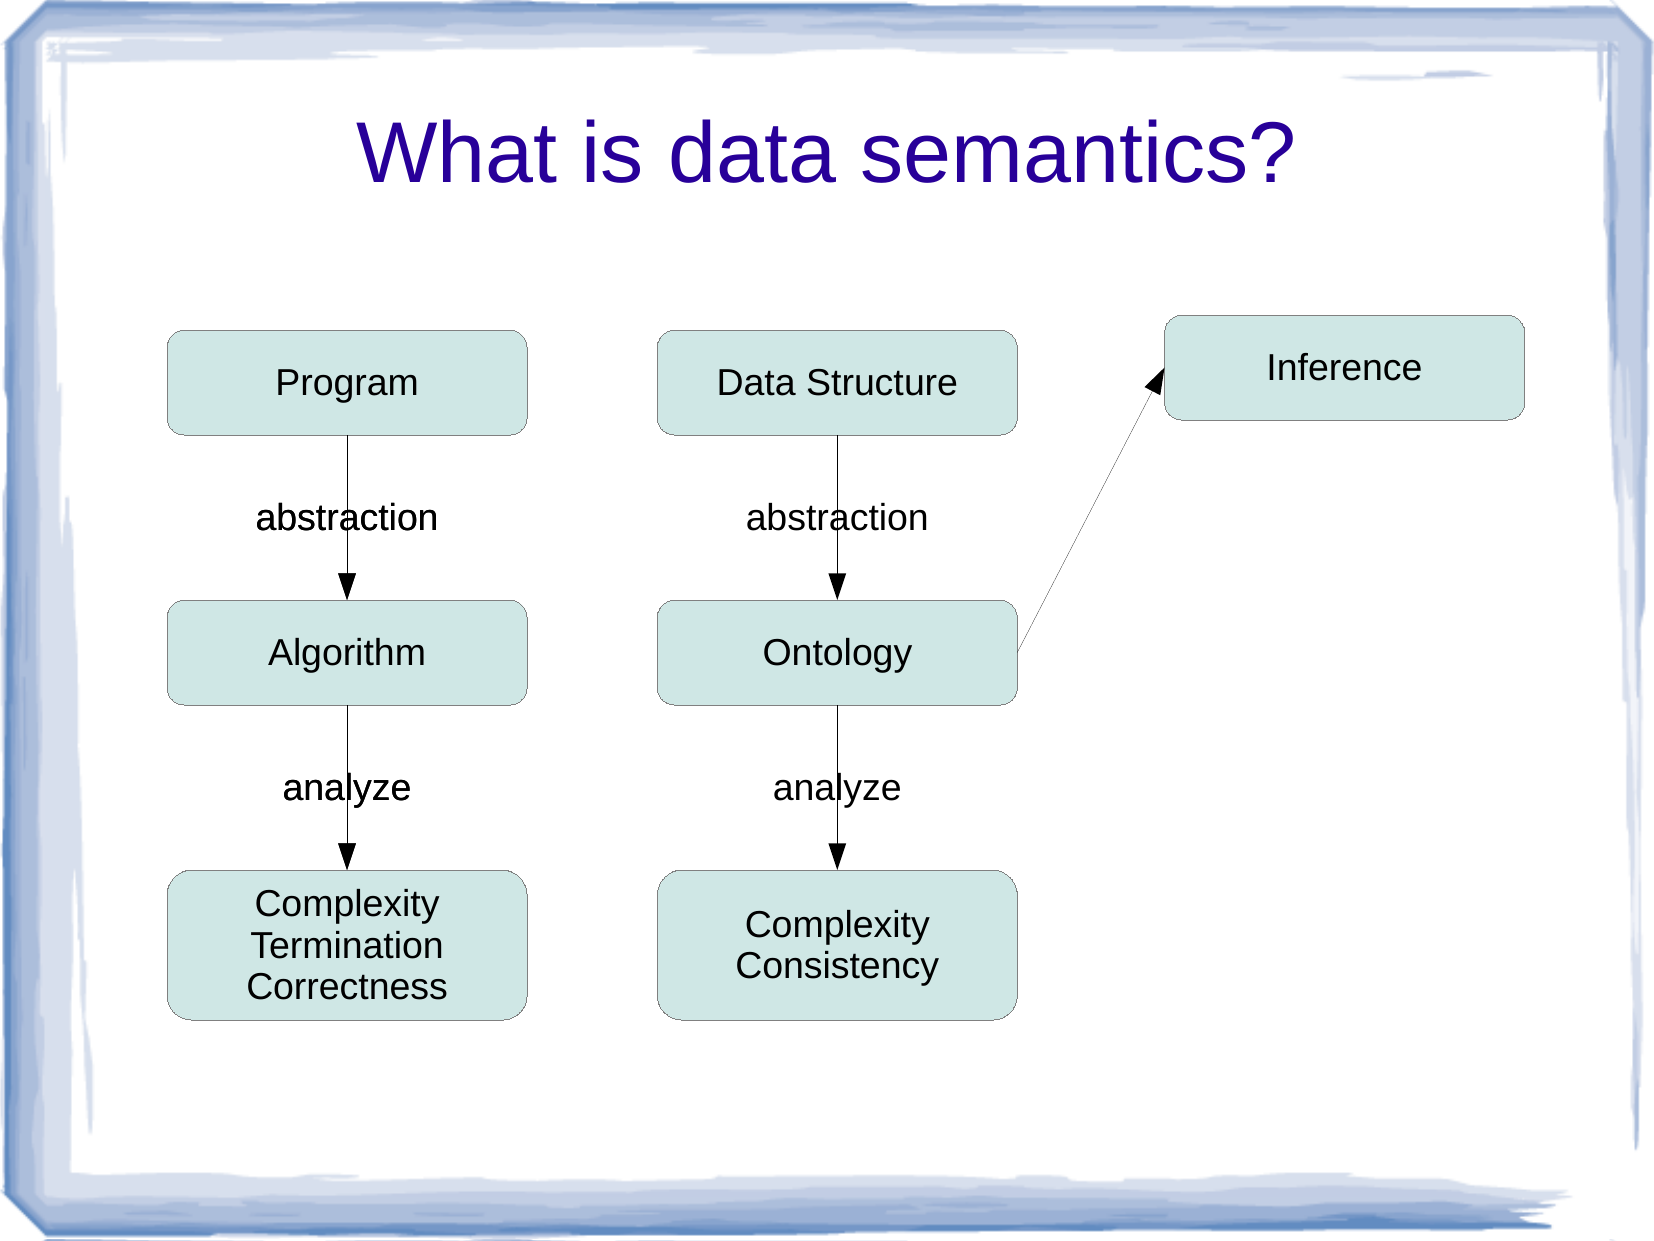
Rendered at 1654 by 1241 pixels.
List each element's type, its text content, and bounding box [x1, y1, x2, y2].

text_box Inference [1164, 315, 1525, 421]
text_box Program [167, 330, 528, 436]
text_box Complexity Termination Correctness [167, 870, 528, 1021]
text_box Data Structure [657, 330, 1018, 436]
text_box Algorithm [167, 600, 528, 706]
title What is data semantics? [82, 49, 1571, 257]
picture [0, 0, 1654, 1241]
text_box Ontology [657, 600, 1018, 706]
text_box Complexity Consistency [657, 870, 1018, 1021]
